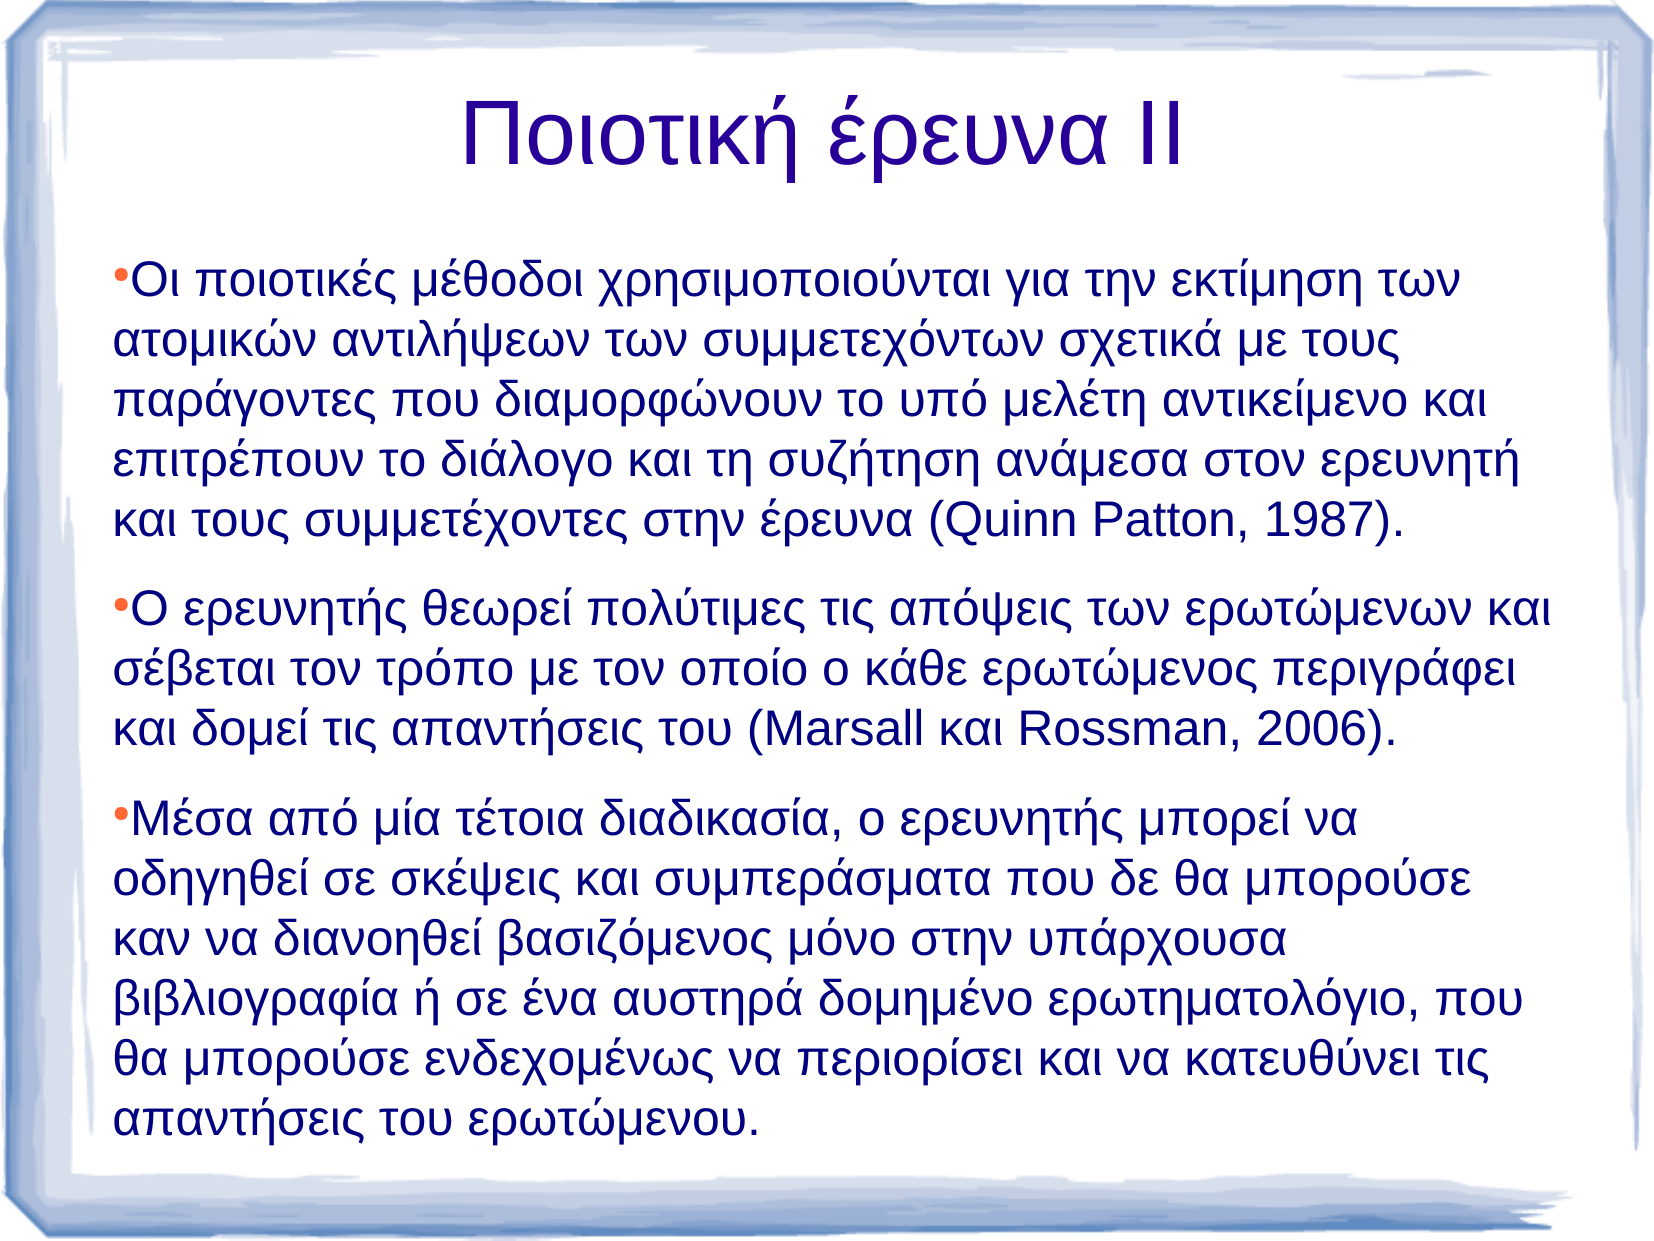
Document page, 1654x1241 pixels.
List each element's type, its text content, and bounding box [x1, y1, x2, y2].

list Οι ποιοτικές μέθοδοι χρησιμοποιούνται για την εκτίμηση των ατομικών αντιλήψεων των συμμετεχόντων σχετικά με τους παράγοντες που διαμορφώνουν το υπό μελέτη αντικείμενο και επιτρέπουν το διάλογο και τη συζήτηση ανάμεσα στον ερευνητή και τους συμμετέχοντες στην έρευνα (Quinn Patton, 1987). Ο ερευνητής θεωρεί πολύτιμες τις απόψεις των ερωτώμενων και σέβεται τον τρόπο με τον οποίο ο κάθε ερωτώμενος περιγράφει και δομεί τις απαντήσεις του (Marsall και Rossman, 2006). Μέσα από μία τέτοια διαδικασία, ο ερευνητής μπορεί να οδηγηθεί σε σκέψεις και συμπεράσματα που δε θα μπορούσε καν να διανοηθεί βασιζόμενος μόνο στην υπάρχουσα βιβλιογραφία ή σε ένα αυστηρά δομημένο ερωτηματολόγιο, που θα μπορούσε ενδεχομένως να περιορίσει και να κατευθύνει τις απαντήσεις του ερωτώμενου. [112, 171, 1565, 1195]
title Ποιοτική έρευνα ΙΙ [82, 49, 1565, 207]
